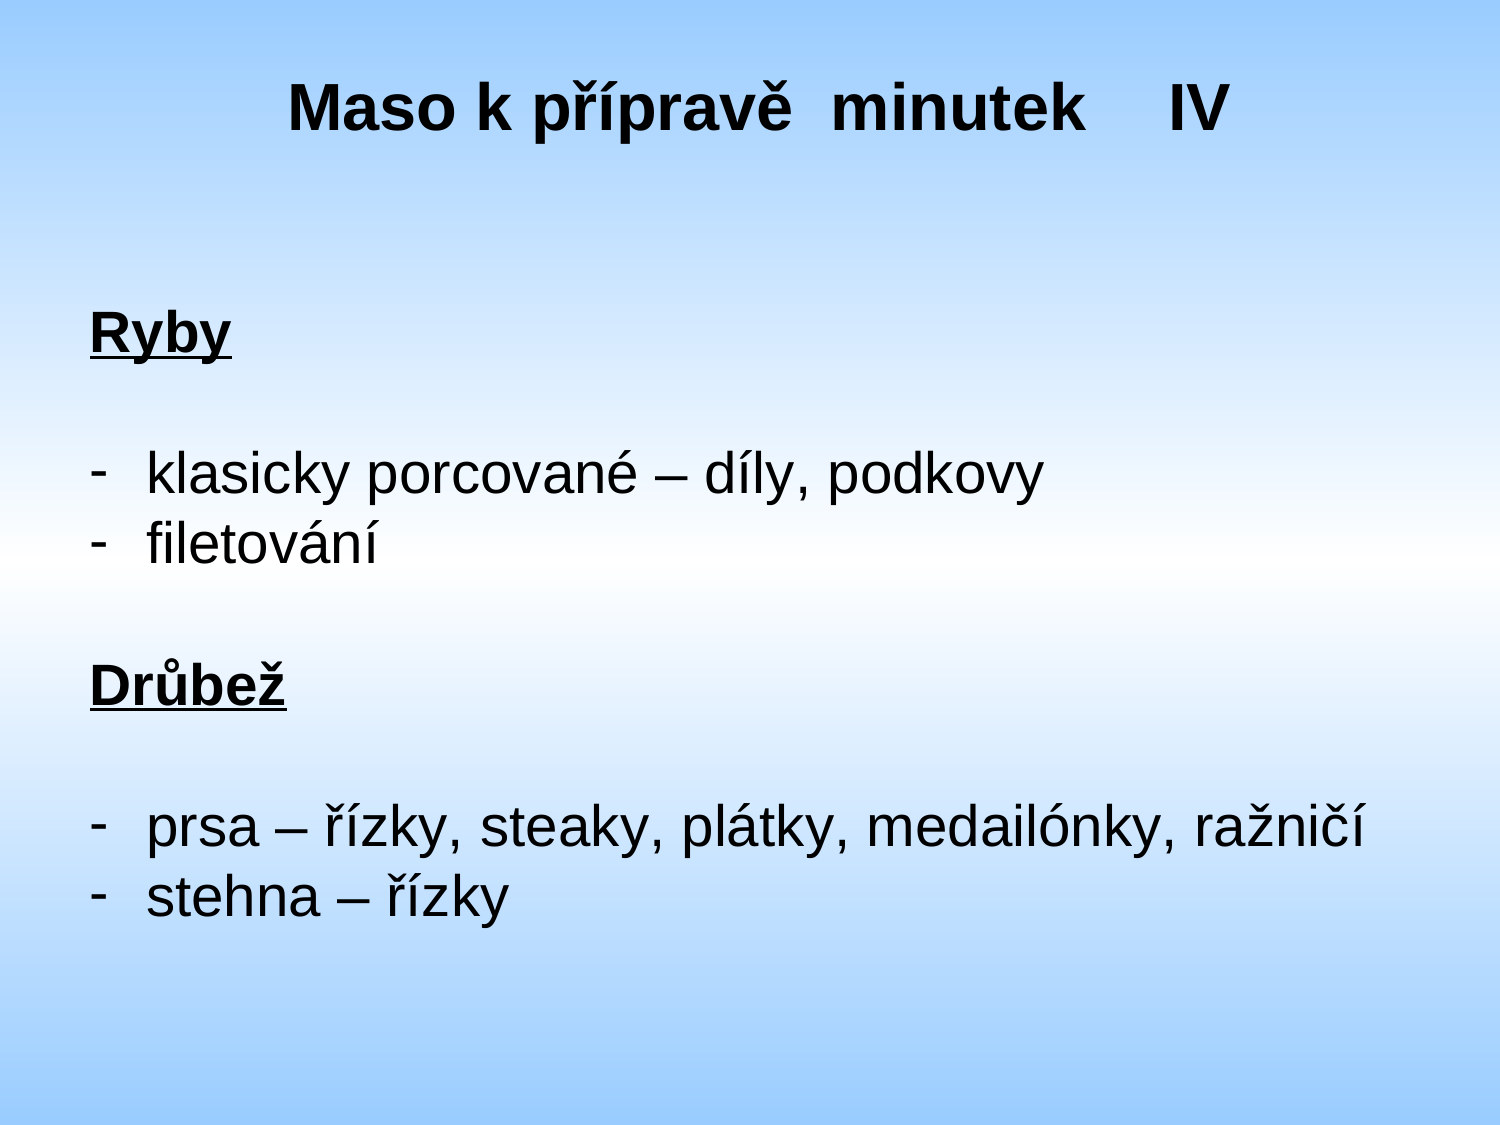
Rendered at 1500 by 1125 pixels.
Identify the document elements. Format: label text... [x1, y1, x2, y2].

list Ryby klasicky porcované – díly, podkovy filetování Drůbež prsa – řízky, steaky, plátky, medailónky, ražničí stehna – řízky [75, 299, 1426, 1043]
title Maso k přípravě minutek IV [75, 45, 1426, 163]
